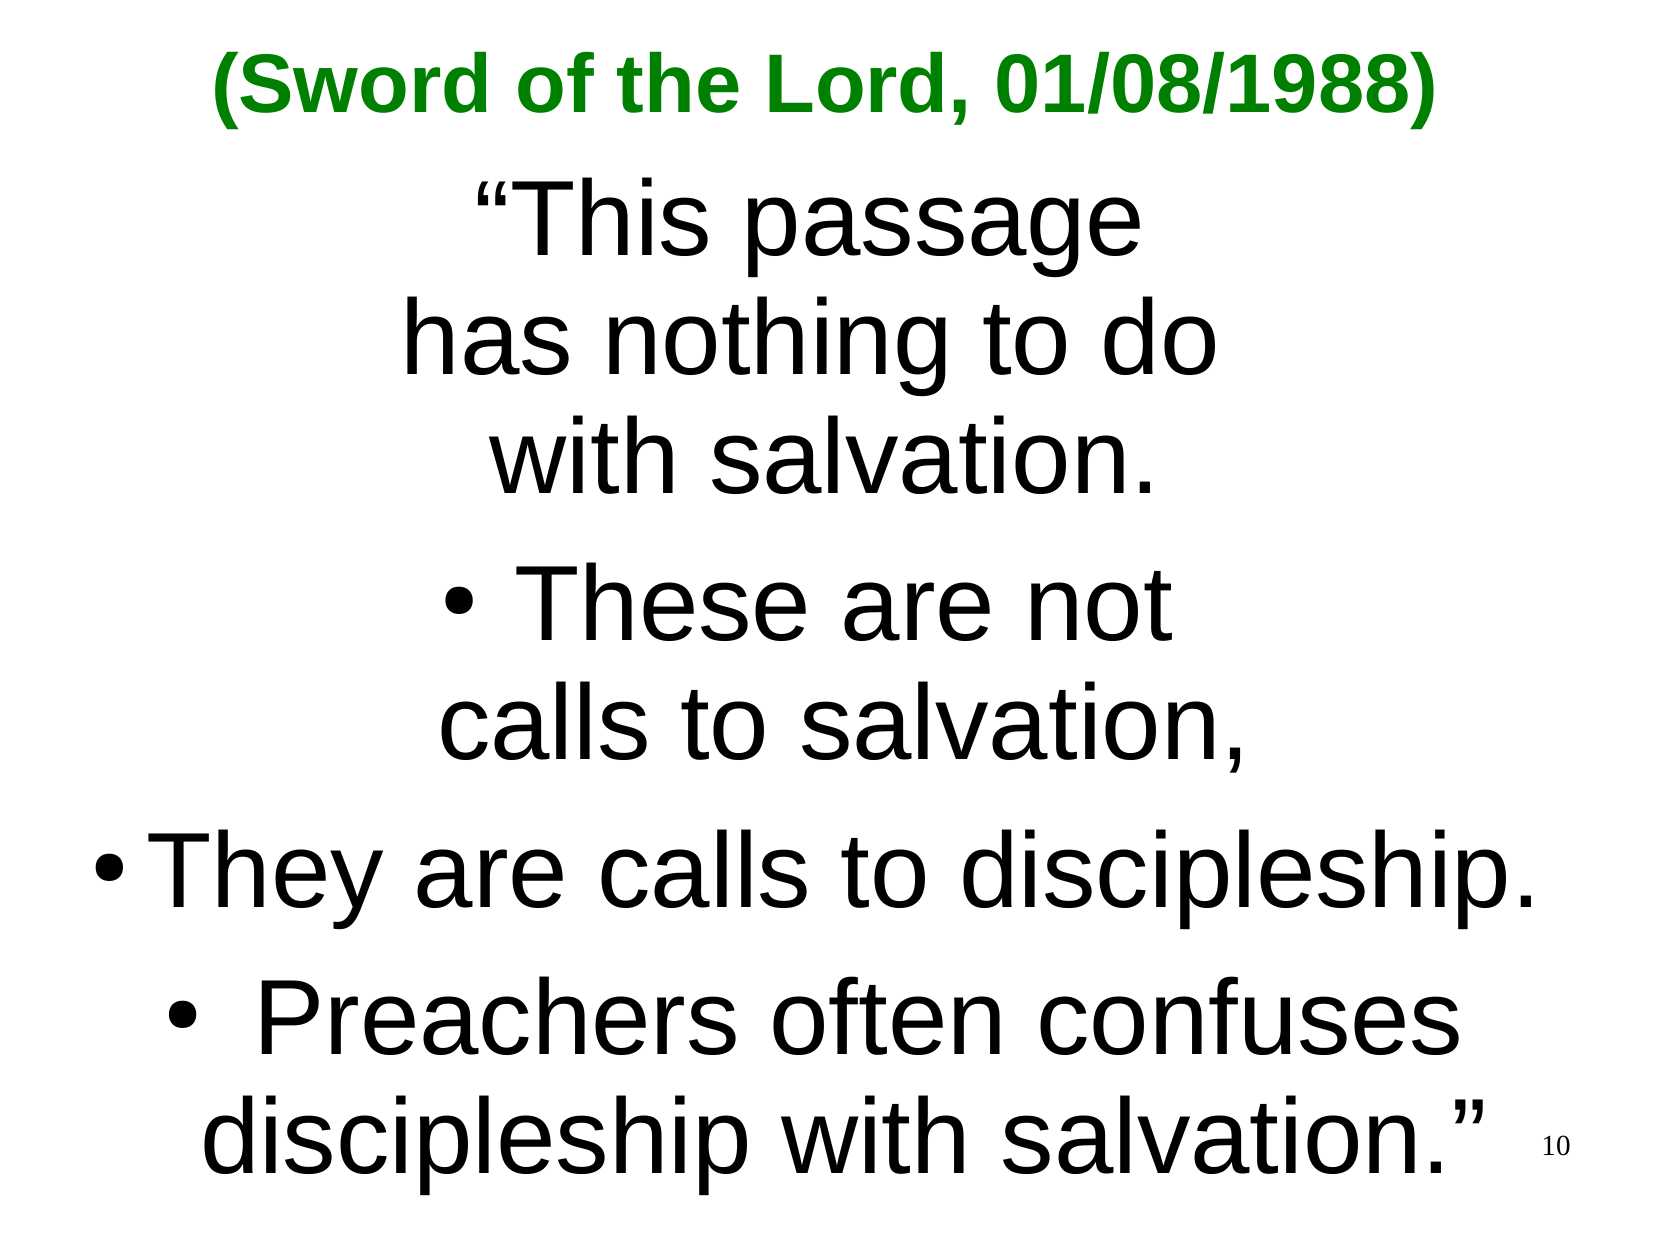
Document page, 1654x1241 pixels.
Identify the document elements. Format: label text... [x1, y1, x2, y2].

list (Sword of the Lord, 01/08/1988) “This passage has nothing to do with salvation. These are not calls to salvation, They are calls to discipleship. Preachers often confuses discipleship with salvation.” [37, 37, 1613, 1201]
